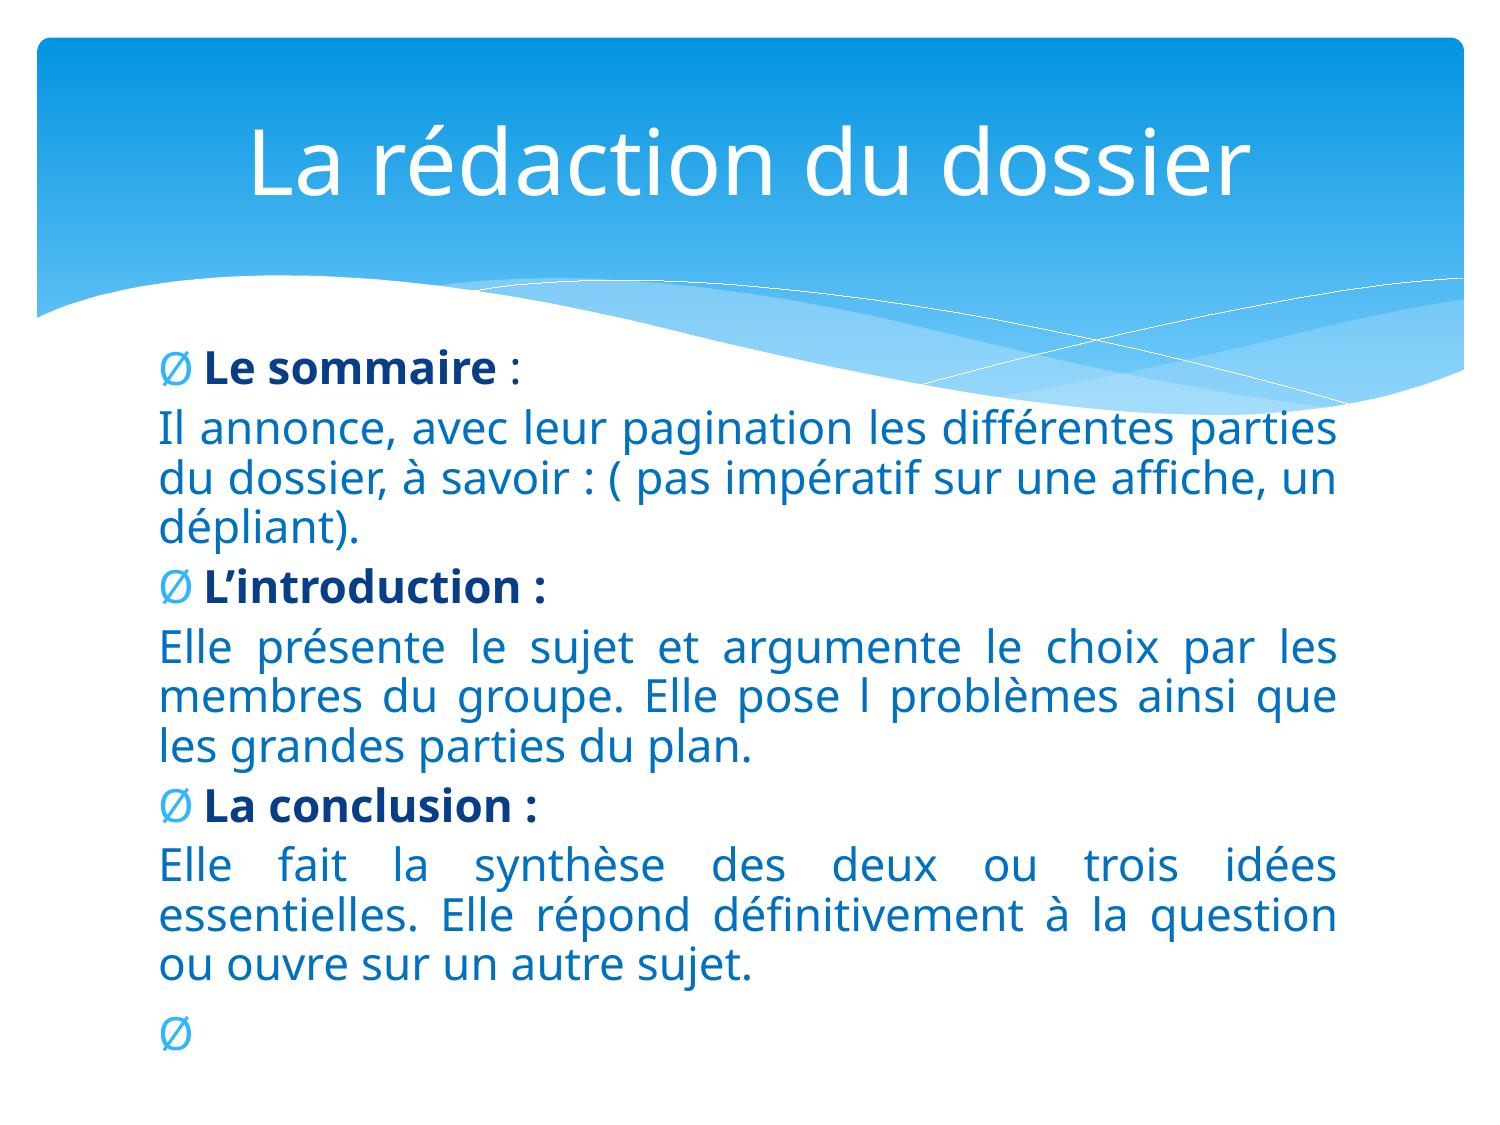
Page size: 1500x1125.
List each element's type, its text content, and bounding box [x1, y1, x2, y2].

title La rédaction du dossier [75, 55, 1426, 262]
list Le sommaire : Il annonce, avec leur pagination les différentes parties du dossier, à savoir : ( pas impératif sur une affiche, un dépliant). L’introduction : Elle présente le sujet et argumente le choix par les membres du groupe. Elle pose l problèmes ainsi que les grandes parties du plan. La conclusion : Elle fait la synthèse des deux ou trois idées essentielles. Elle répond définitivement à la question ou ouvre sur un autre sujet. [143, 338, 1359, 1006]
